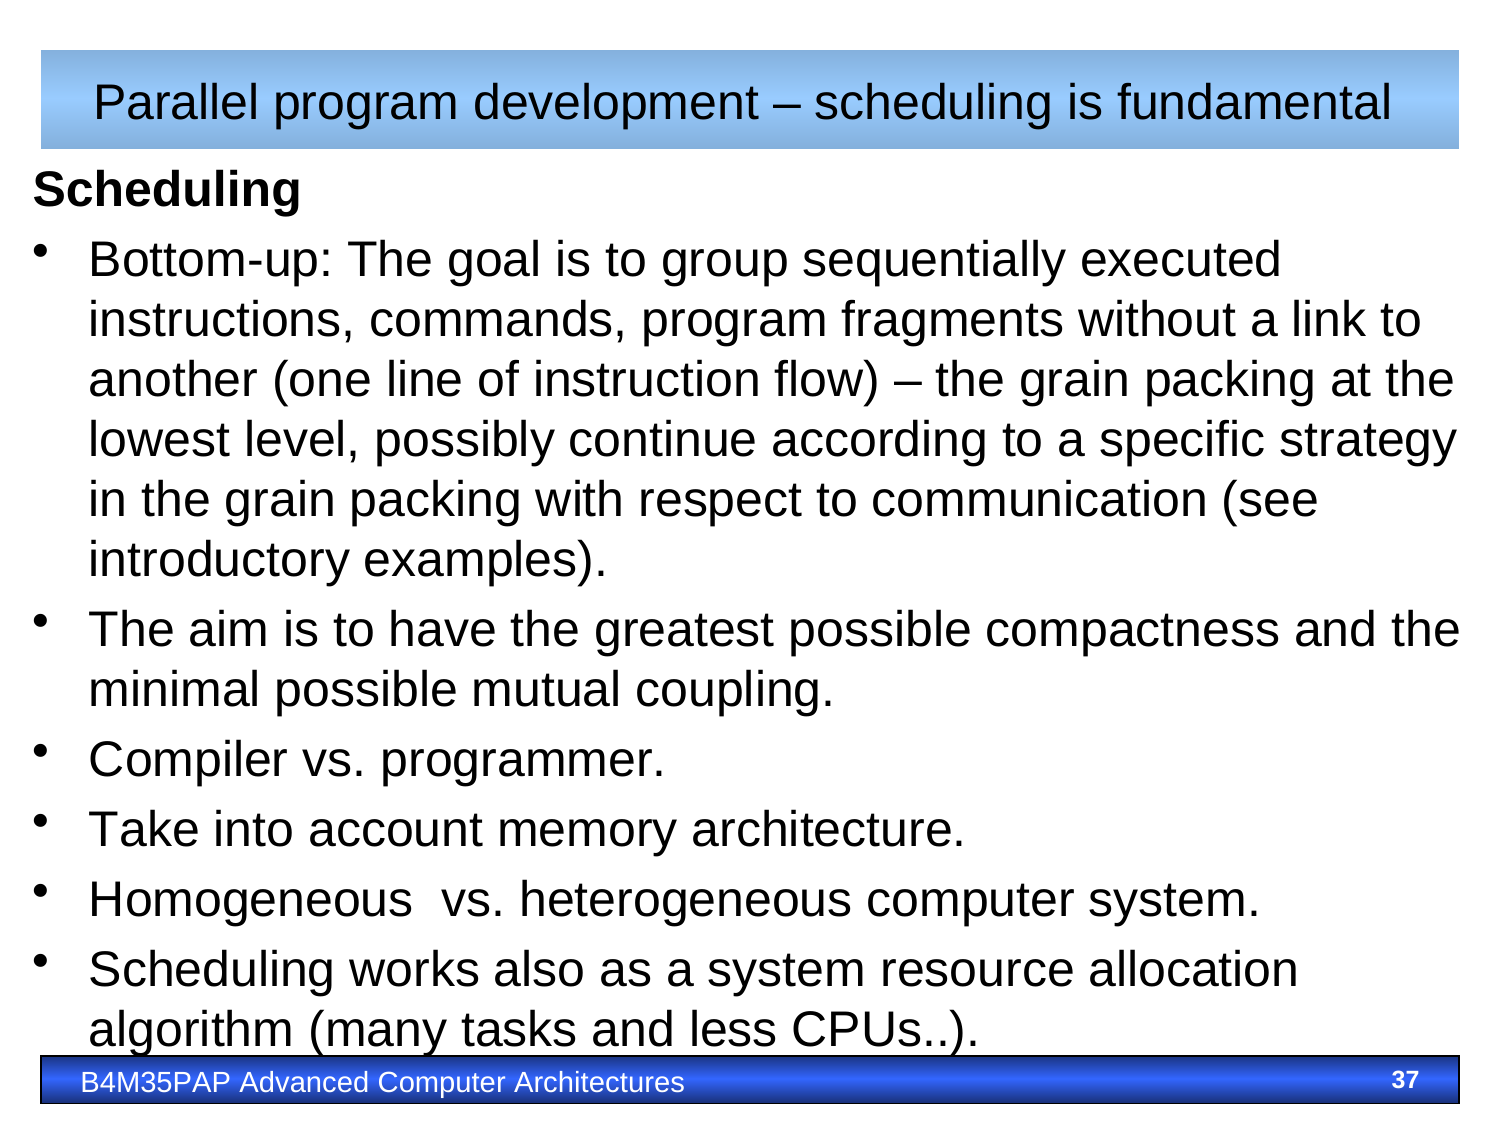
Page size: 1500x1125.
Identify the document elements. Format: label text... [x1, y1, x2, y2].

list Scheduling Bottom-up: The goal is to group sequentially executed instructions, commands, program fragments without a link to another (one line of instruction flow) – the grain packing at the lowest level, possibly continue according to a specific strategy in the grain packing with respect to communication (see introductory examples). The aim is to have the greatest possible compactness and the minimal possible mutual coupling. Compiler vs. programmer. Take into account memory architecture. Homogeneous vs. heterogeneous computer system. Scheduling works also as a system resource allocation algorithm (many tasks and less CPUs..). [17, 148, 1500, 1000]
title Parallel program development – scheduling is fundamental [41, 50, 1459, 148]
